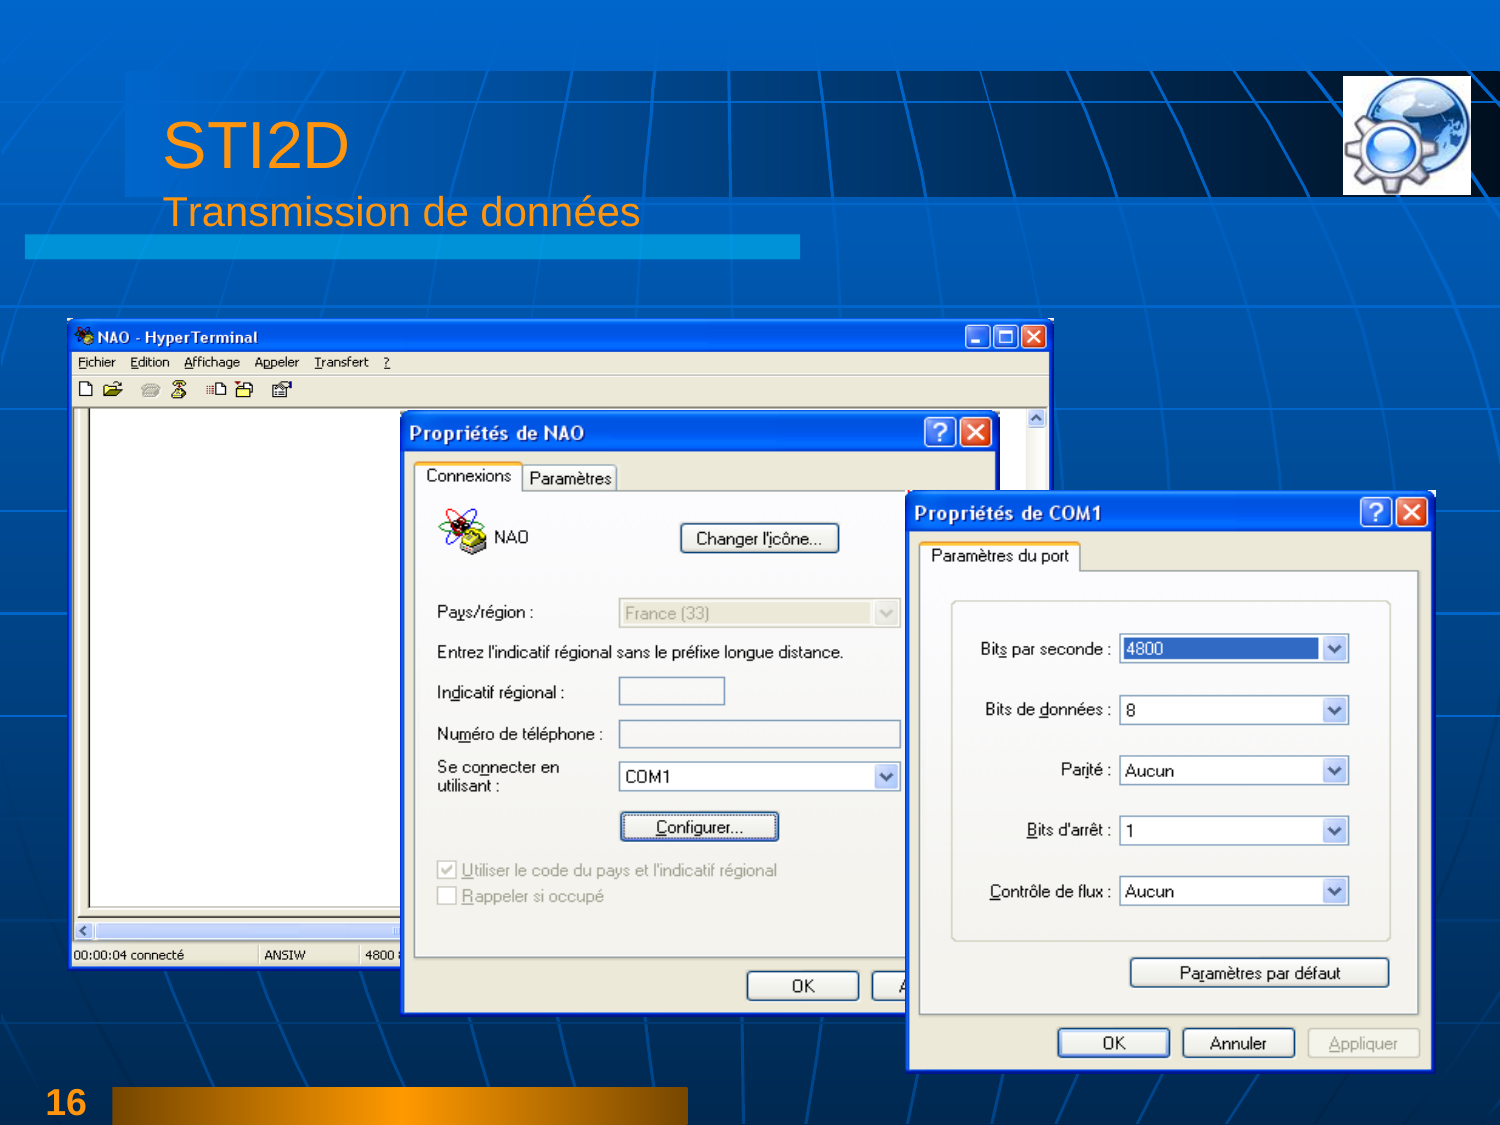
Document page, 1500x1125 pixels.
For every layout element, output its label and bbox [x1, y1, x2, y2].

picture [1343, 76, 1471, 195]
picture [67, 318, 1436, 1074]
